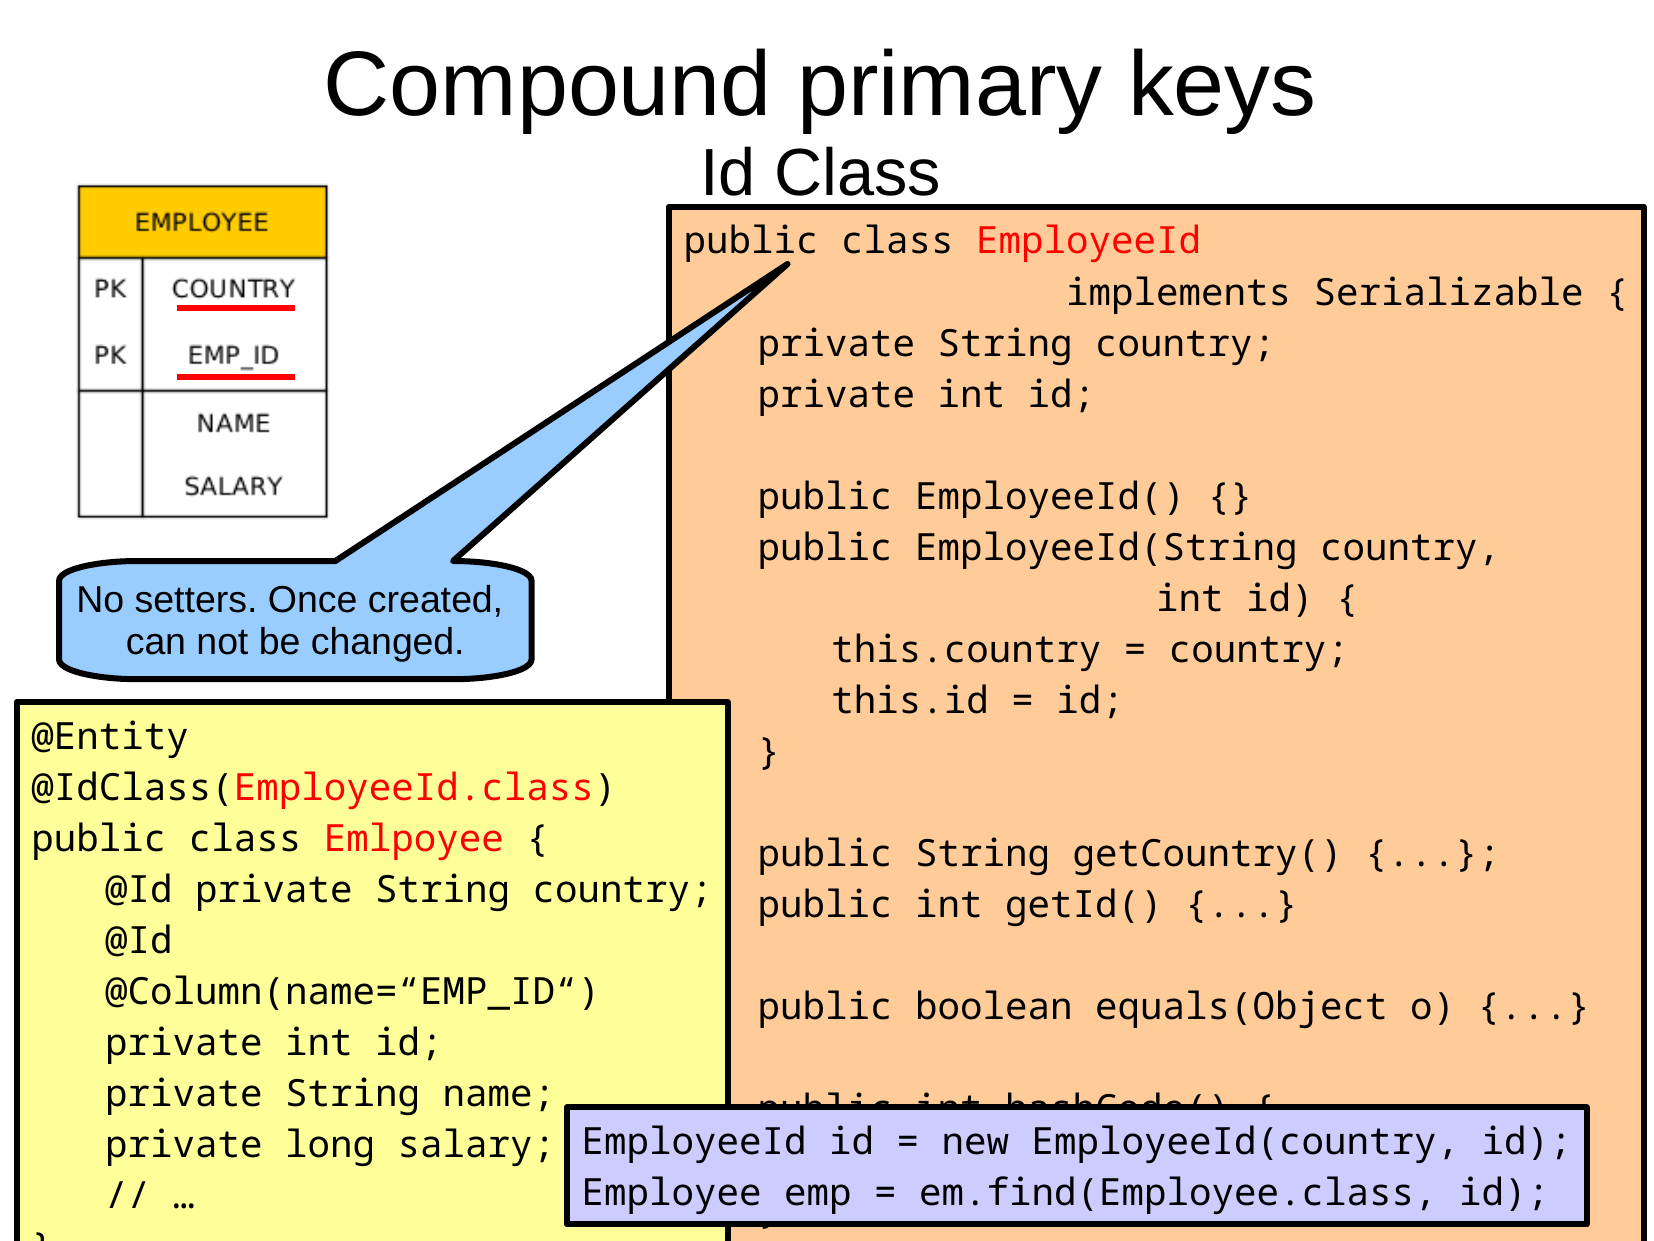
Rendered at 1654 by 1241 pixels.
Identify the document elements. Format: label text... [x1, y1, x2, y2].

text_box EmployeeId id = new EmployeeId(country, id); Employee emp = em.find(Employee.class, id); [566, 1107, 1587, 1210]
text_box public class EmployeeId implements Serializable { private String country; private int id; public EmployeeId() {} public EmployeeId(String country, int id) { this.country = country; this.id = id; } public String getCountry() {...}; public int getId() {...} public boolean equals(Object o) {...} public int hashCode() { Return country.hashCode() + id; } } [669, 206, 1644, 1136]
title Compound primary keys Id Class [76, 17, 1565, 225]
text_box @Entity @IdClass(EmployeeId.class) public class Emlpoyee { @Id private String country; @Id @Column(name=“EMP_ID“) private int id; private String name; private long salary; // … } [16, 702, 728, 1196]
text_box No setters. Once created, can not be changed. [59, 263, 788, 680]
picture [59, 177, 342, 532]
